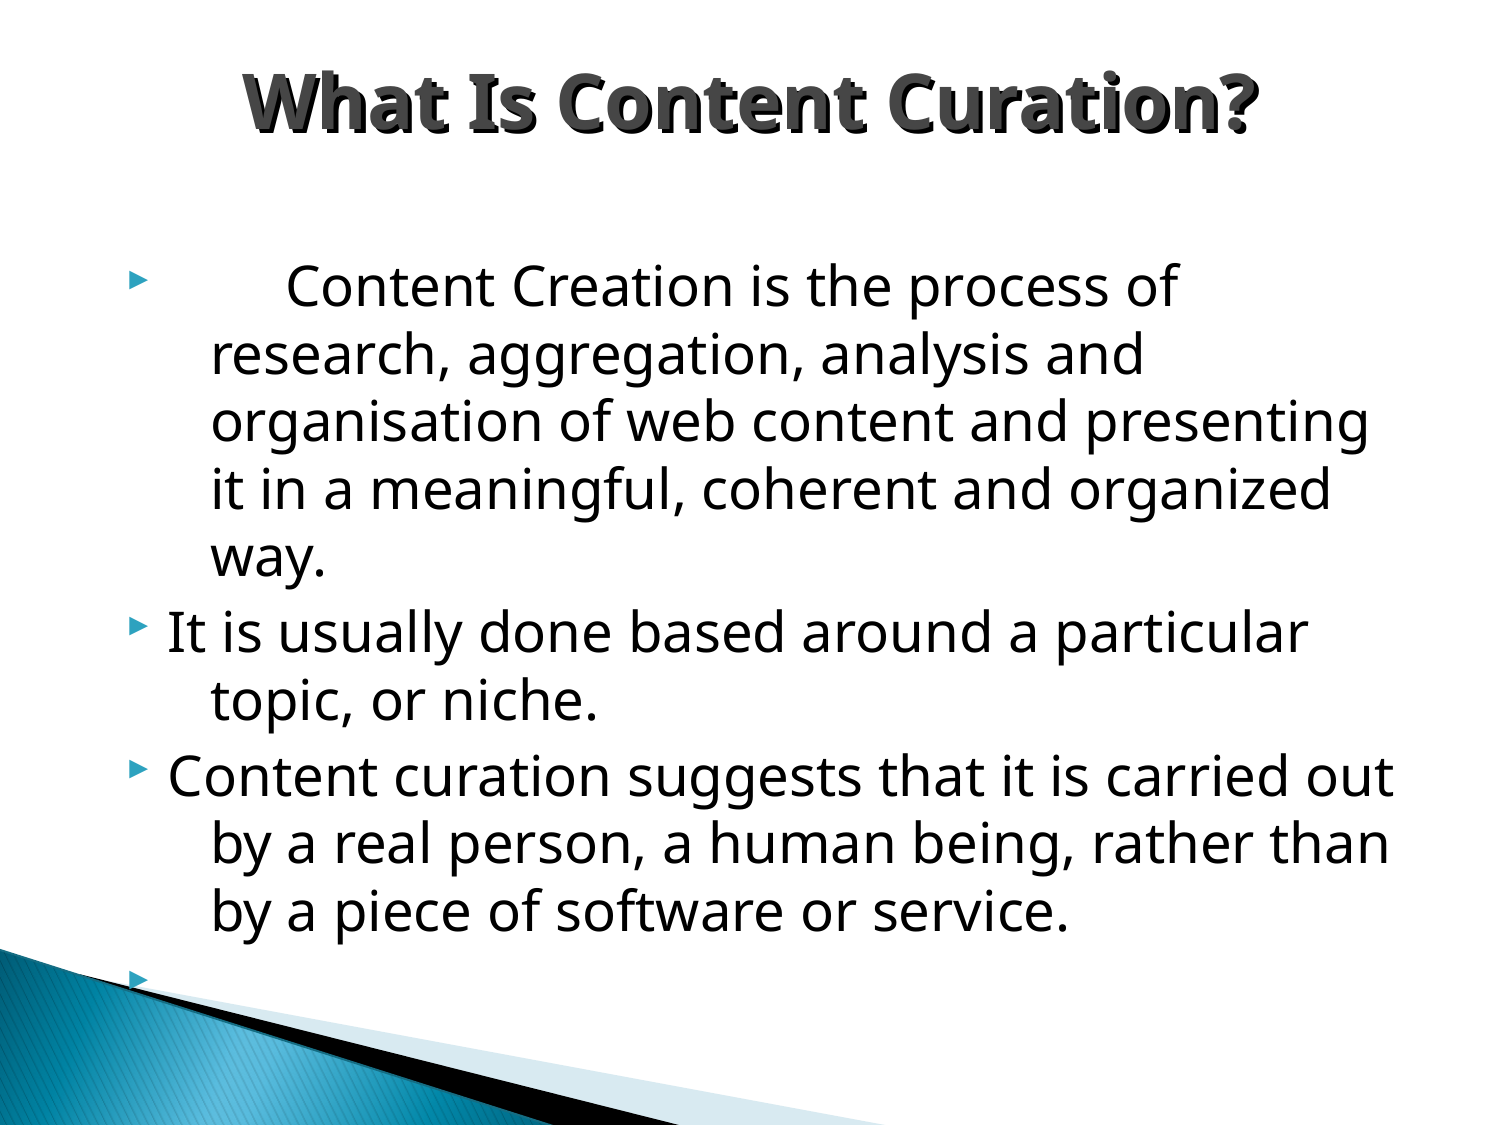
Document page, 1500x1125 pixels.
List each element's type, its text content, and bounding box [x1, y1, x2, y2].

title What Is Content Curation? [75, 45, 1426, 233]
list Content Creation is the process of research, aggregation, analysis and organisation of web content and presenting it in a meaningful, coherent and organized way. It is usually done based around a particular topic, or niche. Content curation suggests that it is carried out by a real person, a human being, rather than by a piece of software or service. [75, 243, 1426, 986]
